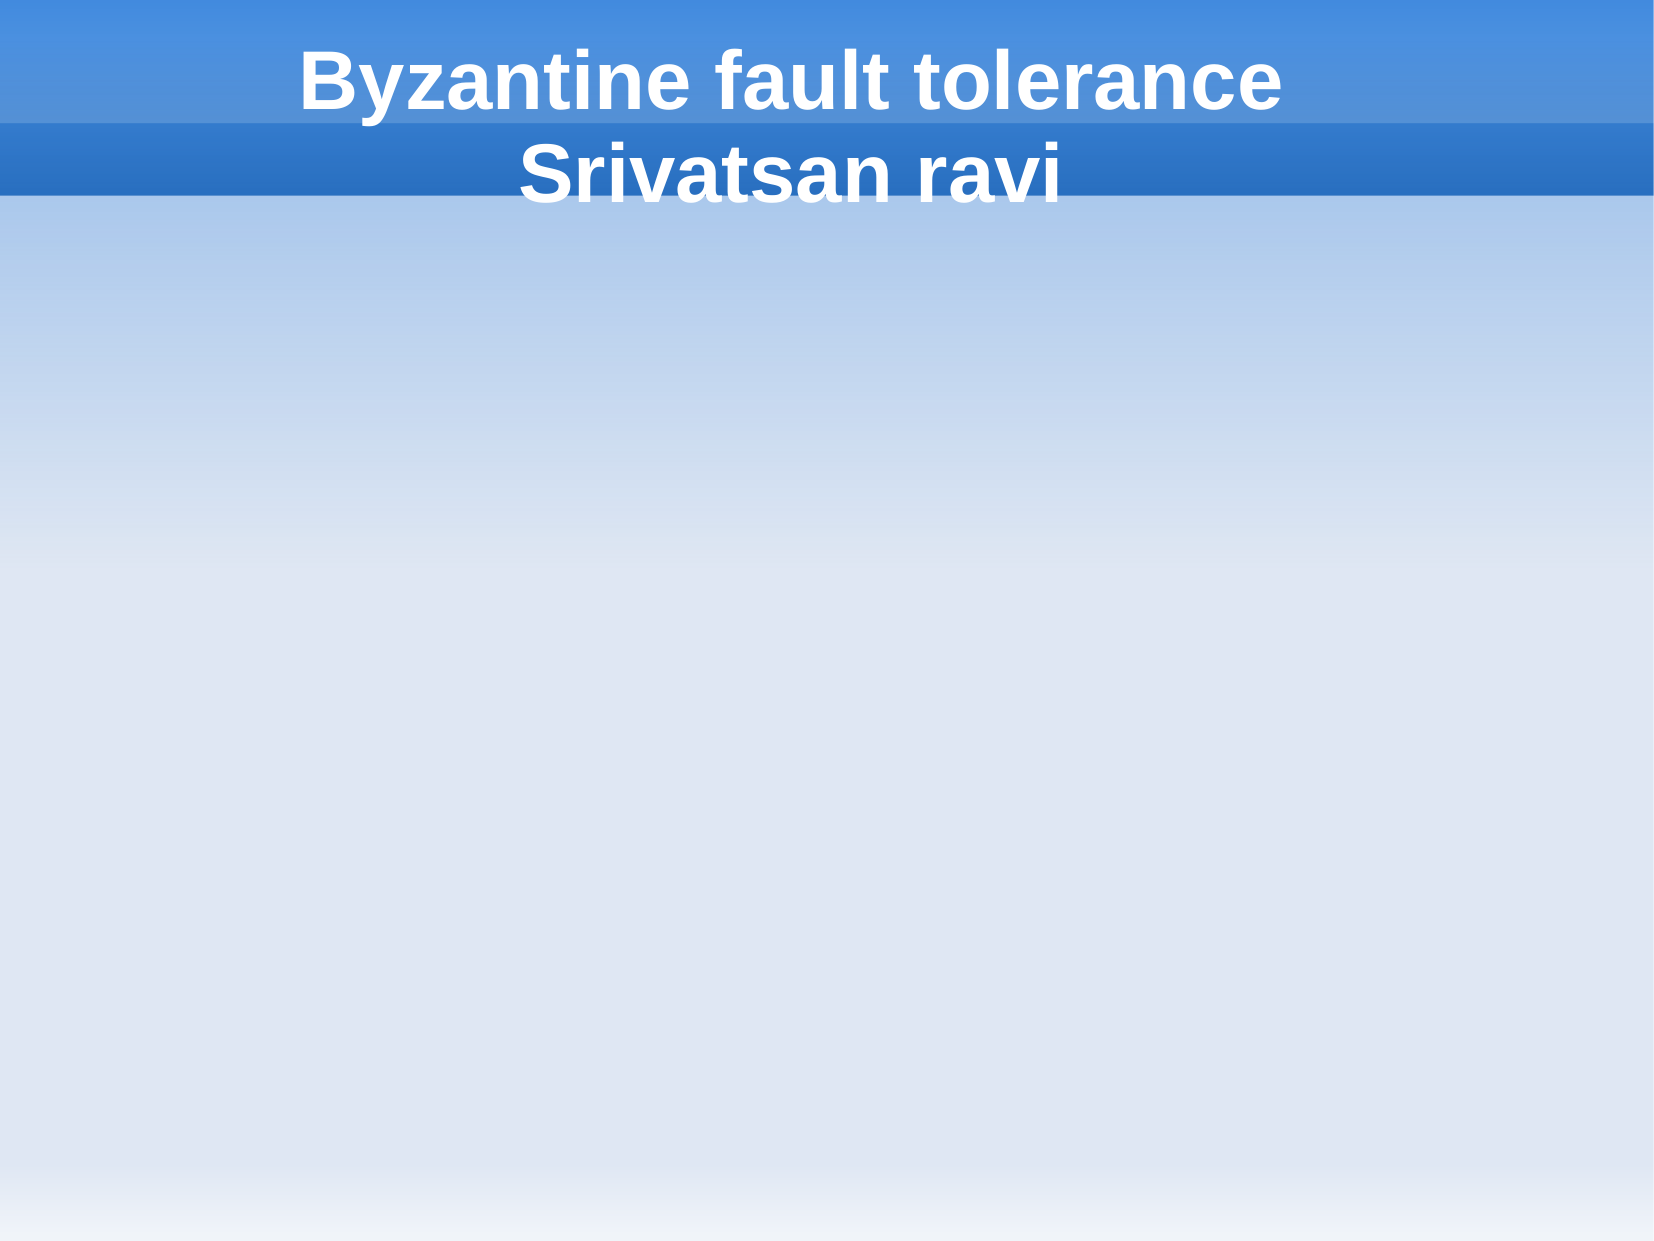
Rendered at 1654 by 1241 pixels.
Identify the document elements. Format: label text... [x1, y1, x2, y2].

picture [0, 0, 1654, 1241]
title Byzantine fault tolerance Srivatsan ravi [47, 1, 1536, 253]
